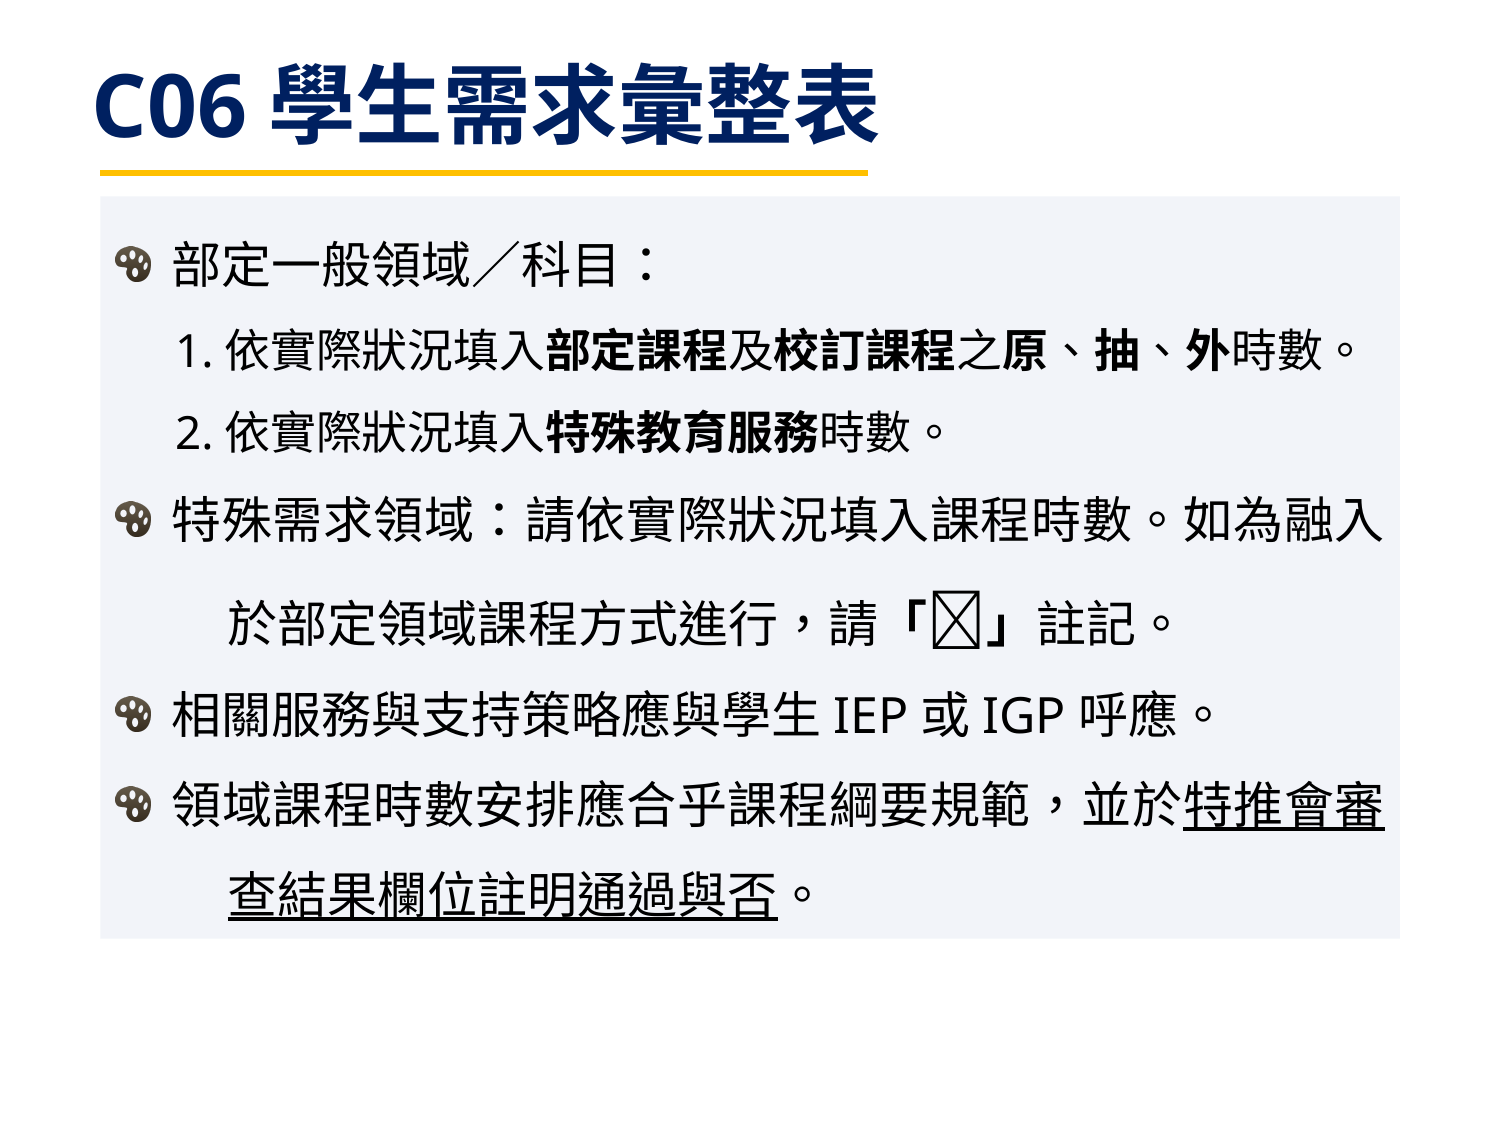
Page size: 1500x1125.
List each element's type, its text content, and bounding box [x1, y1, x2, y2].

text_box C06學生需求彙整表 [76, 42, 890, 164]
text_box 部定一般領域／科目： 1.依實際狀況填入部定課程及校訂課程之原、抽、外時數。 2.依實際狀況填入特殊教育服務時數。 特殊需求領域：請依實際狀況填入課程時數。如為融入於部定領域課程方式進行，請「」註記。 相關服務與支持策略應與學生IEP或IGP呼應。 領域課程時數安排應合乎課程綱要規範，並於特推會審查結果欄位註明通過與否。 [100, 196, 1400, 939]
